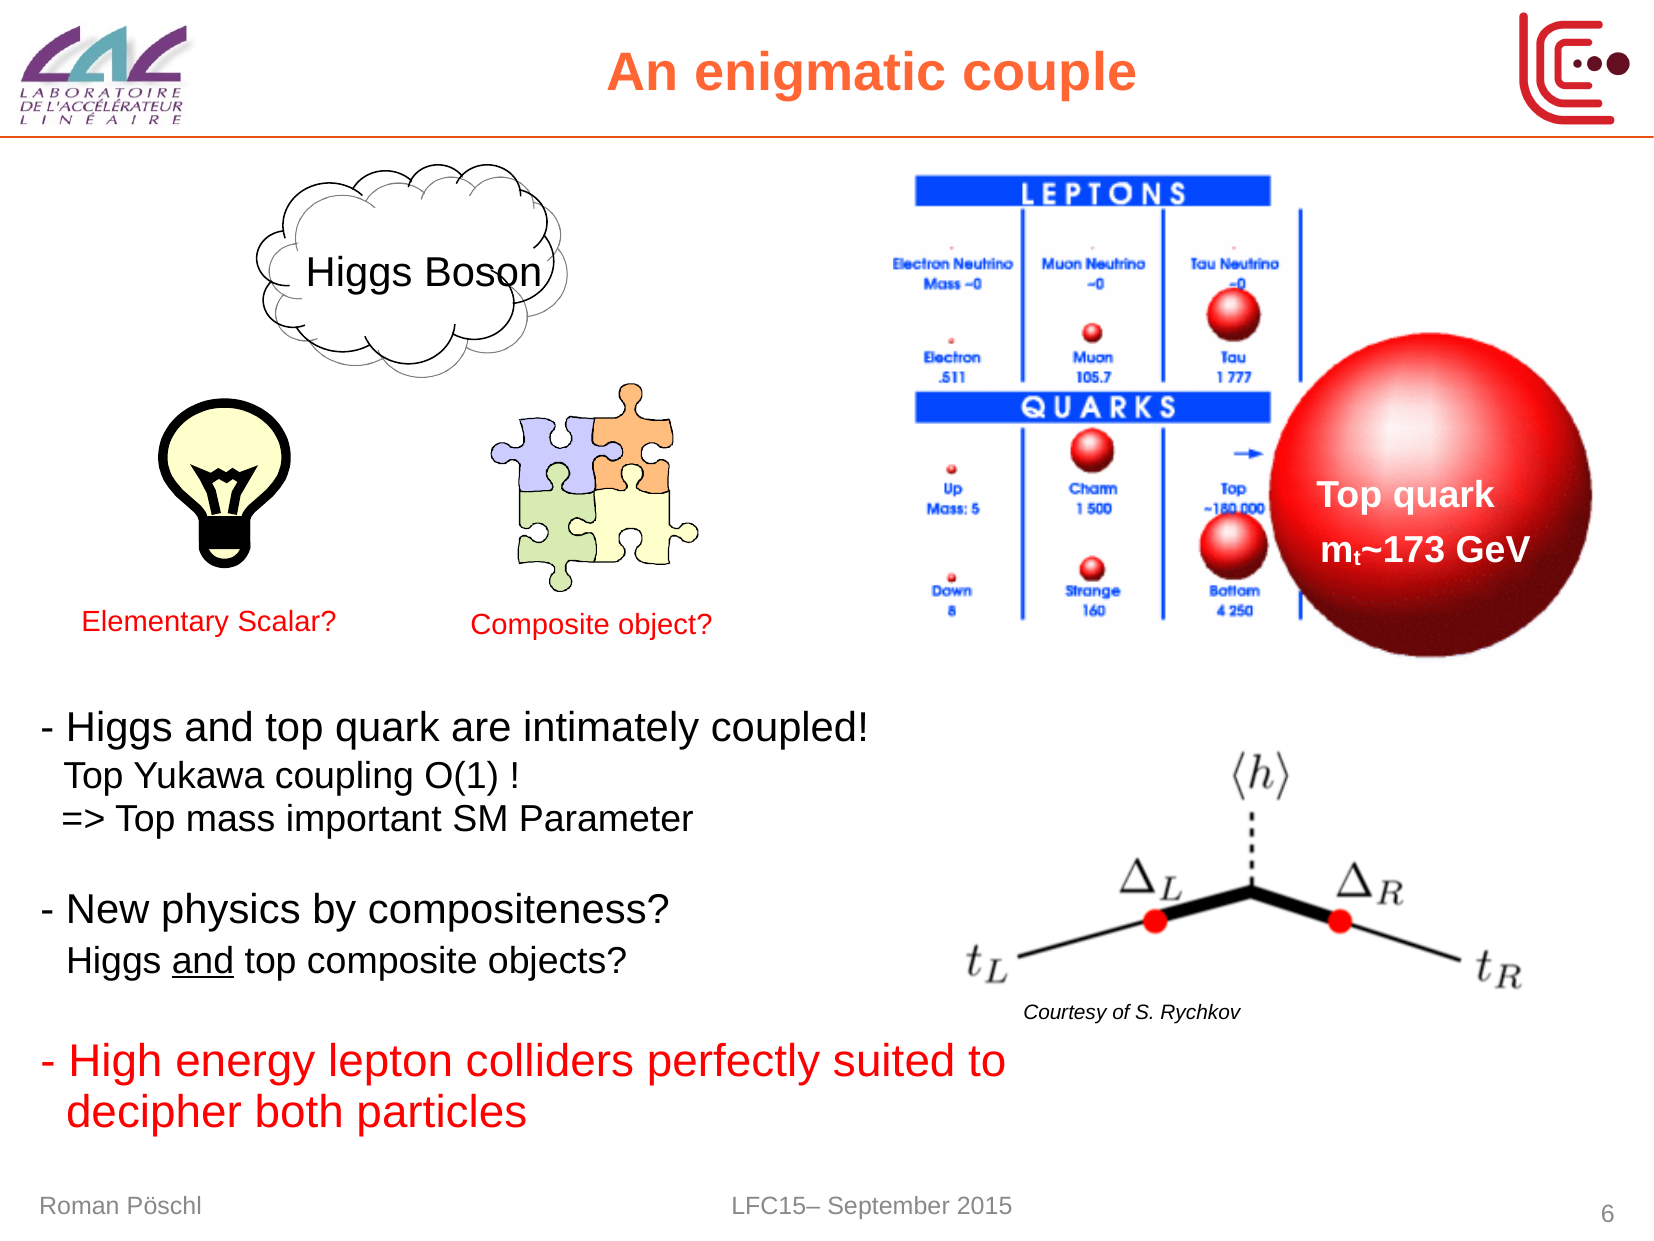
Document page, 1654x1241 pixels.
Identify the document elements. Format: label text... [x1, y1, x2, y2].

text_box mt~173 GeV [1305, 521, 1546, 591]
text_box Elementary Scalar? [66, 597, 380, 647]
text_box - Higgs and top quark are intimately coupled! Top Yukawa coupling O(1) ! => Top mass important SM Parameter - New physics by compositeness? Higgs and top composite objects? - High energy lepton colliders perfectly suited to decipher both particles [25, 696, 1151, 1241]
title An enigmatic couple [128, 29, 1617, 113]
picture [1151, 719, 1554, 1021]
picture [1508, 2, 1641, 135]
text_box Top quark [1301, 462, 1510, 524]
chart [485, 378, 705, 598]
picture [893, 173, 1611, 675]
text_box Higgs Boson [255, 237, 569, 303]
text_box Composite object? [455, 600, 756, 650]
text_box Courtesy of S. Rychkov [1151, 992, 1281, 1032]
text_box [162, 403, 287, 564]
picture [17, 22, 199, 127]
